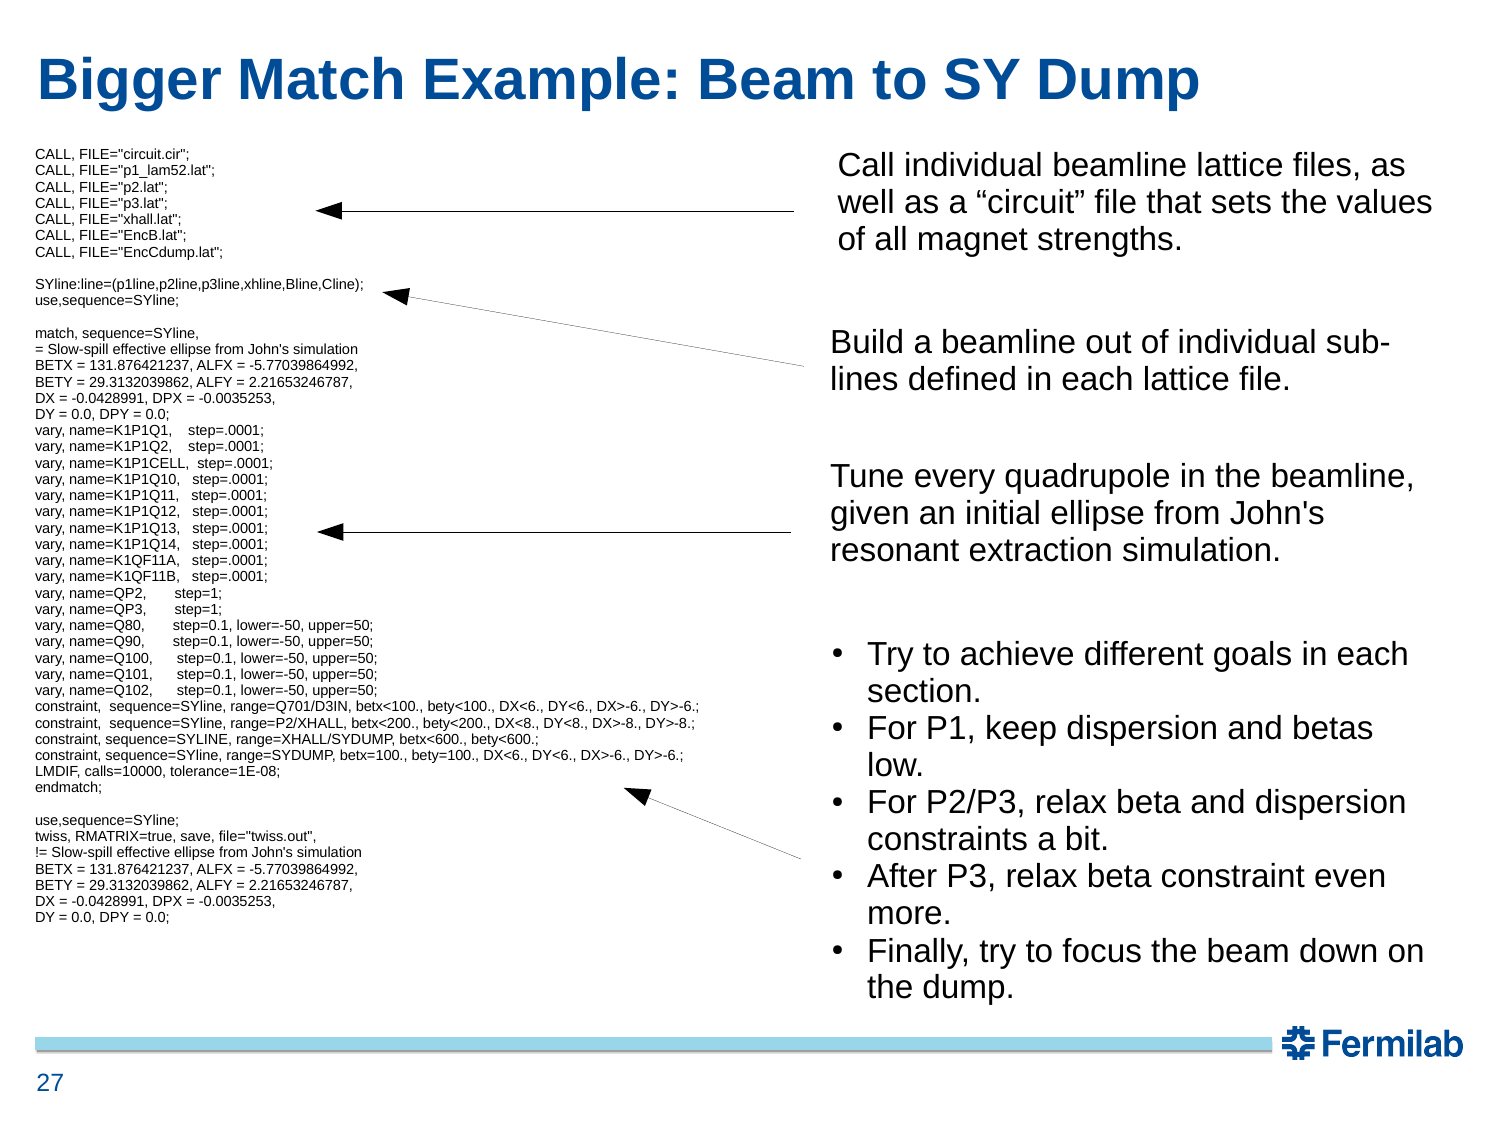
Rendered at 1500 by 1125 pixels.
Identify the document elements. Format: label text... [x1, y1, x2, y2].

slide_number <number> [36, 1066, 105, 1106]
text_box Build a beamline out of individual sub-lines defined in each lattice file. [815, 316, 1447, 450]
text_box CALL, FILE="circuit.cir"; CALL, FILE="p1_lam52.lat"; CALL, FILE="p2.lat"; CALL, FILE="p3.lat"; CALL, FILE="xhall.lat"; CALL, FILE="EncB.lat"; CALL, FILE="EncCdump.lat"; SYline:line=(p1line,p2line,p3line,xhline,Bline,Cline); use,sequence=SYline; match, sequence=SYline, = Slow-spill effective ellipse from John's simulation BETX = 131.876421237, ALFX = -5.77039864992, BETY = 29.3132039862, ALFY = 2.21653246787, DX = -0.0428991, DPX = -0.0035253, DY = 0.0, DPY = 0.0; vary, name=K1P1Q1, step=.0001; vary, name=K1P1Q2, step=.0001; vary, name=K1P1CELL, step=.0001; vary, name=K1P1Q10, step=.0001; vary, name=K1P1Q11, step=.0001; vary, name=K1P1Q12, step=.0001; vary, name=K1P1Q13, step=.0001; vary, name=K1P1Q14, step=.0001; vary, name=K1QF11A, step=.0001; vary, name=K1QF11B, step=.0001; vary, name=QP2, step=1; vary, name=QP3, step=1; vary, name=Q80, step=0.1, lower=-50, upper=50; vary, name=Q90, step=0.1, lower=-50, upper=50; vary, name=Q100, step=0.1, lower=-50, upper=50; vary, name=Q101, step=0.1, lower=-50, upper=50; vary, name=Q102, step=0.1, lower=-50, upper=50; constraint, sequence=SYline, range=Q701/D3IN, betx<100., bety<100., DX<6., DY<6., DX>-6., DY>-6.; constraint, sequence=SYline, range=P2/XHALL, betx<200., bety<200., DX<8., DY<8., DX>-8., DY>-8.; constraint, sequence=SYLINE, range=XHALL/SYDUMP, betx<600., bety<600.; constraint, sequence=SYline, range=SYDUMP, betx=100., bety=100., DX<6., DY<6., DX>-6., DY>-6.; LMDIF, calls=10000, tolerance=1E-08; endmatch; use,sequence=SYline; twiss, RMATRIX=true, save, file="twiss.out", != Slow-spill effective ellipse from John's simulation BETX = 131.876421237, ALFX = -5.77039864992, BETY = 29.3132039862, ALFY = 2.21653246787, DX = -0.0428991, DPX = -0.0035253, DY = 0.0, DPY = 0.0; [20, 139, 864, 934]
text_box Tune every quadrupole in the beamline, given an initial ellipse from John's resonant extraction simulation. [815, 450, 1447, 607]
text_box Call individual beamline lattice files, as well as a “circuit” file that sets the values of all magnet strengths. [864, 139, 1454, 296]
text_box Try to achieve different goals in each section. For P1, keep dispersion and betas low. For P2/P3, relax beta and dispersion constraints a bit. After P3, relax beta constraint even more. Finally, try to focus the beam down on the dump. [816, 628, 1448, 1014]
title Bigger Match Example: Beam to SY Dump [37, 41, 1463, 112]
picture [1282, 1026, 1463, 1060]
